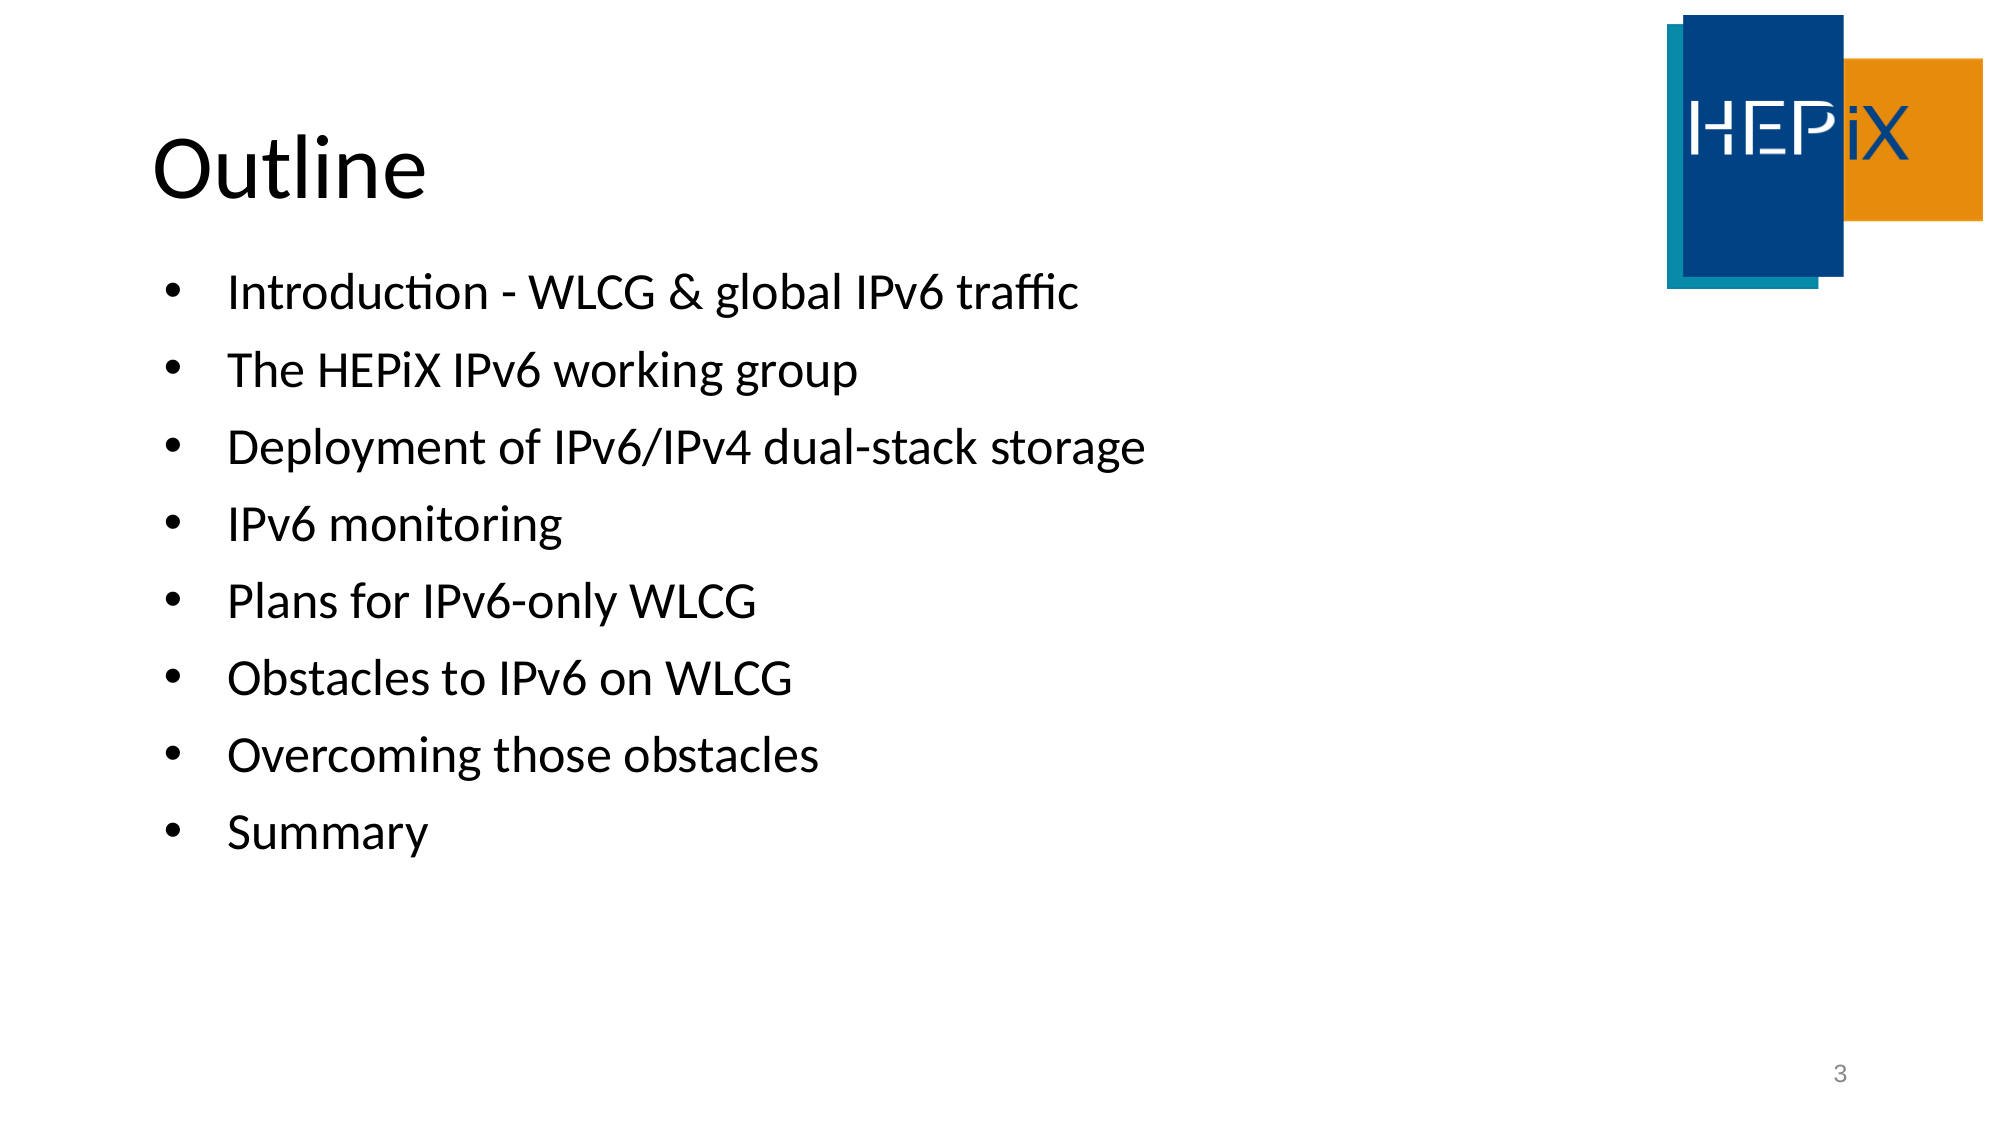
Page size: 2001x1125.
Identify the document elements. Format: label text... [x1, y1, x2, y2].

title Outline [137, 59, 1863, 257]
picture [1667, 15, 1983, 289]
list Introduction - WLCG & global IPv6 traffic The HEPiX IPv6 working group Deployment of IPv6/IPv4 dual-stack storage IPv6 monitoring Plans for IPv6-only WLCG Obstacles to IPv6 on WLCG Overcoming those obstacles Summary [137, 257, 1863, 1043]
slide_number <number> [1412, 1042, 1863, 1103]
